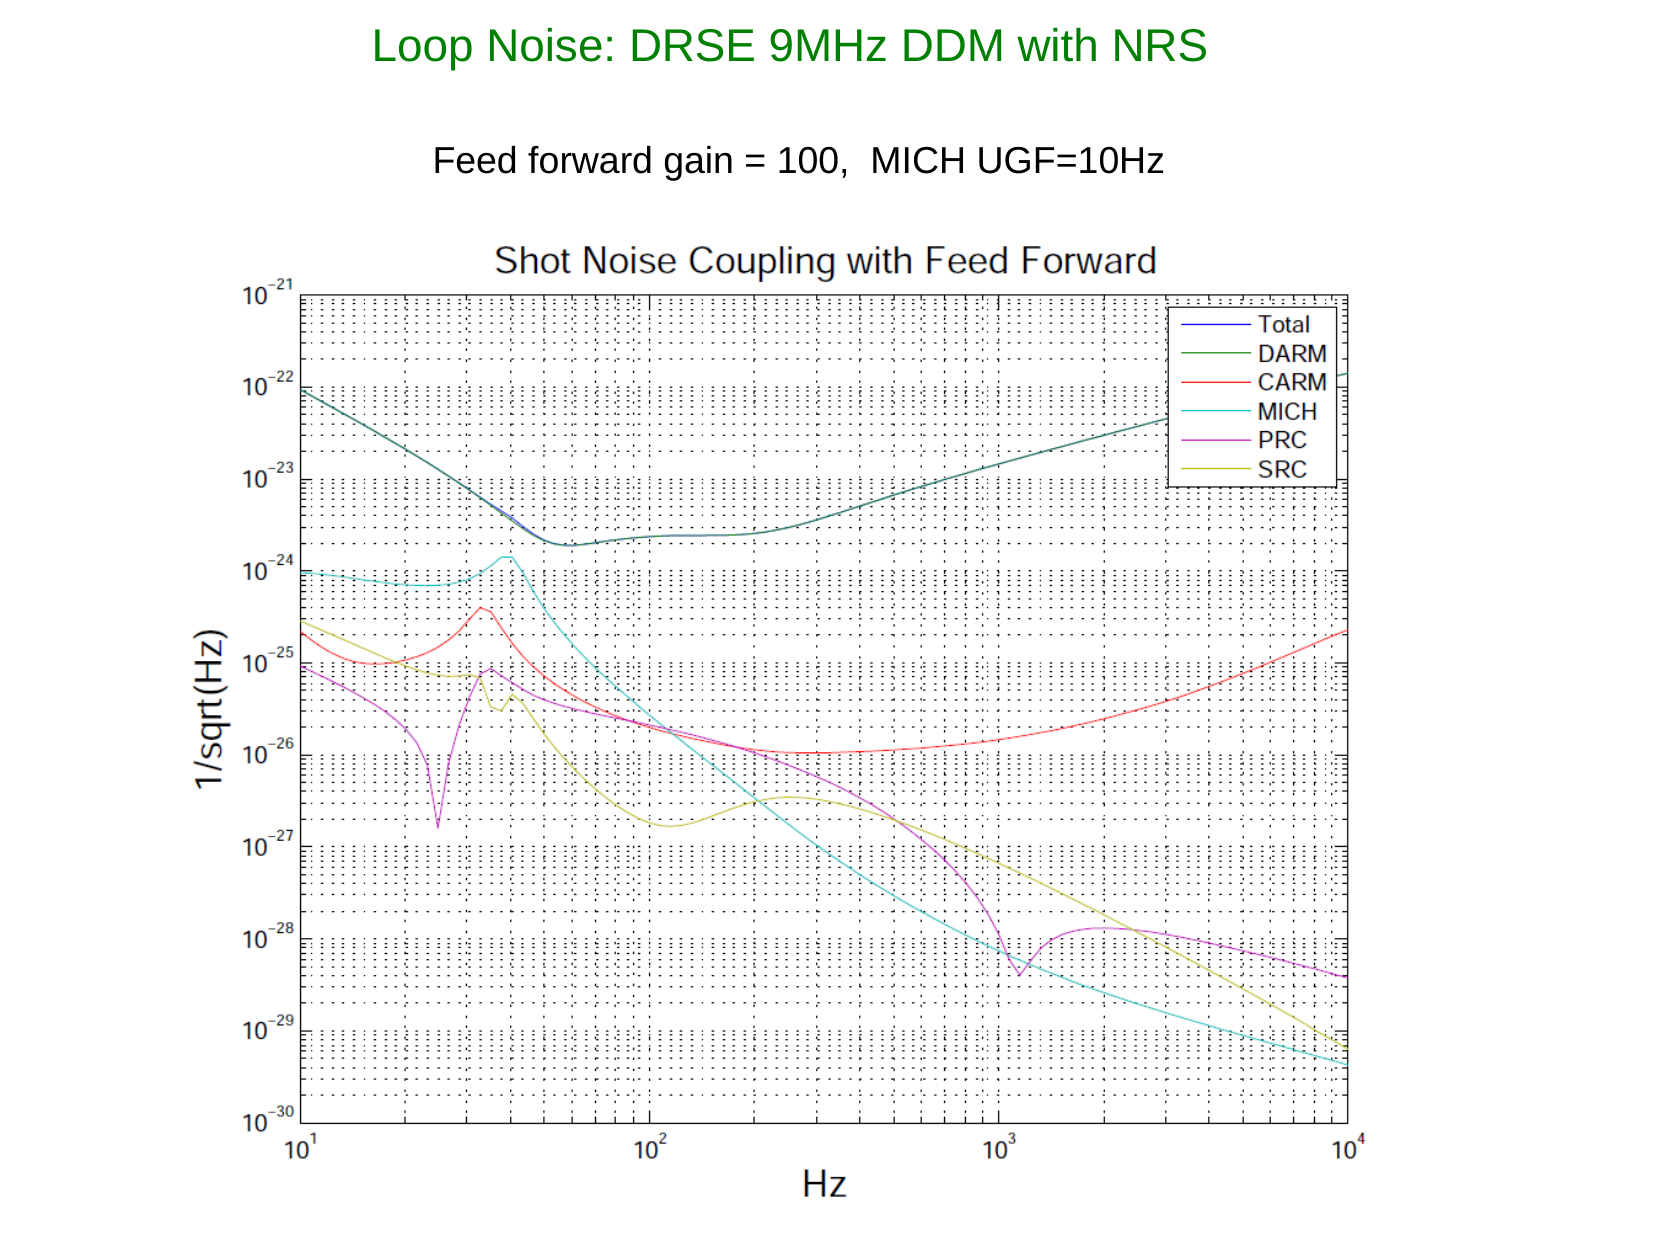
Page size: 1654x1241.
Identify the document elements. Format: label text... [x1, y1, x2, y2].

text_box Feed forward gain = 100, MICH UGF=10Hz [417, 132, 1181, 190]
picture [171, 207, 1416, 1230]
text_box Loop Noise: DRSE 9MHz DDM with NRS [356, 12, 1224, 80]
